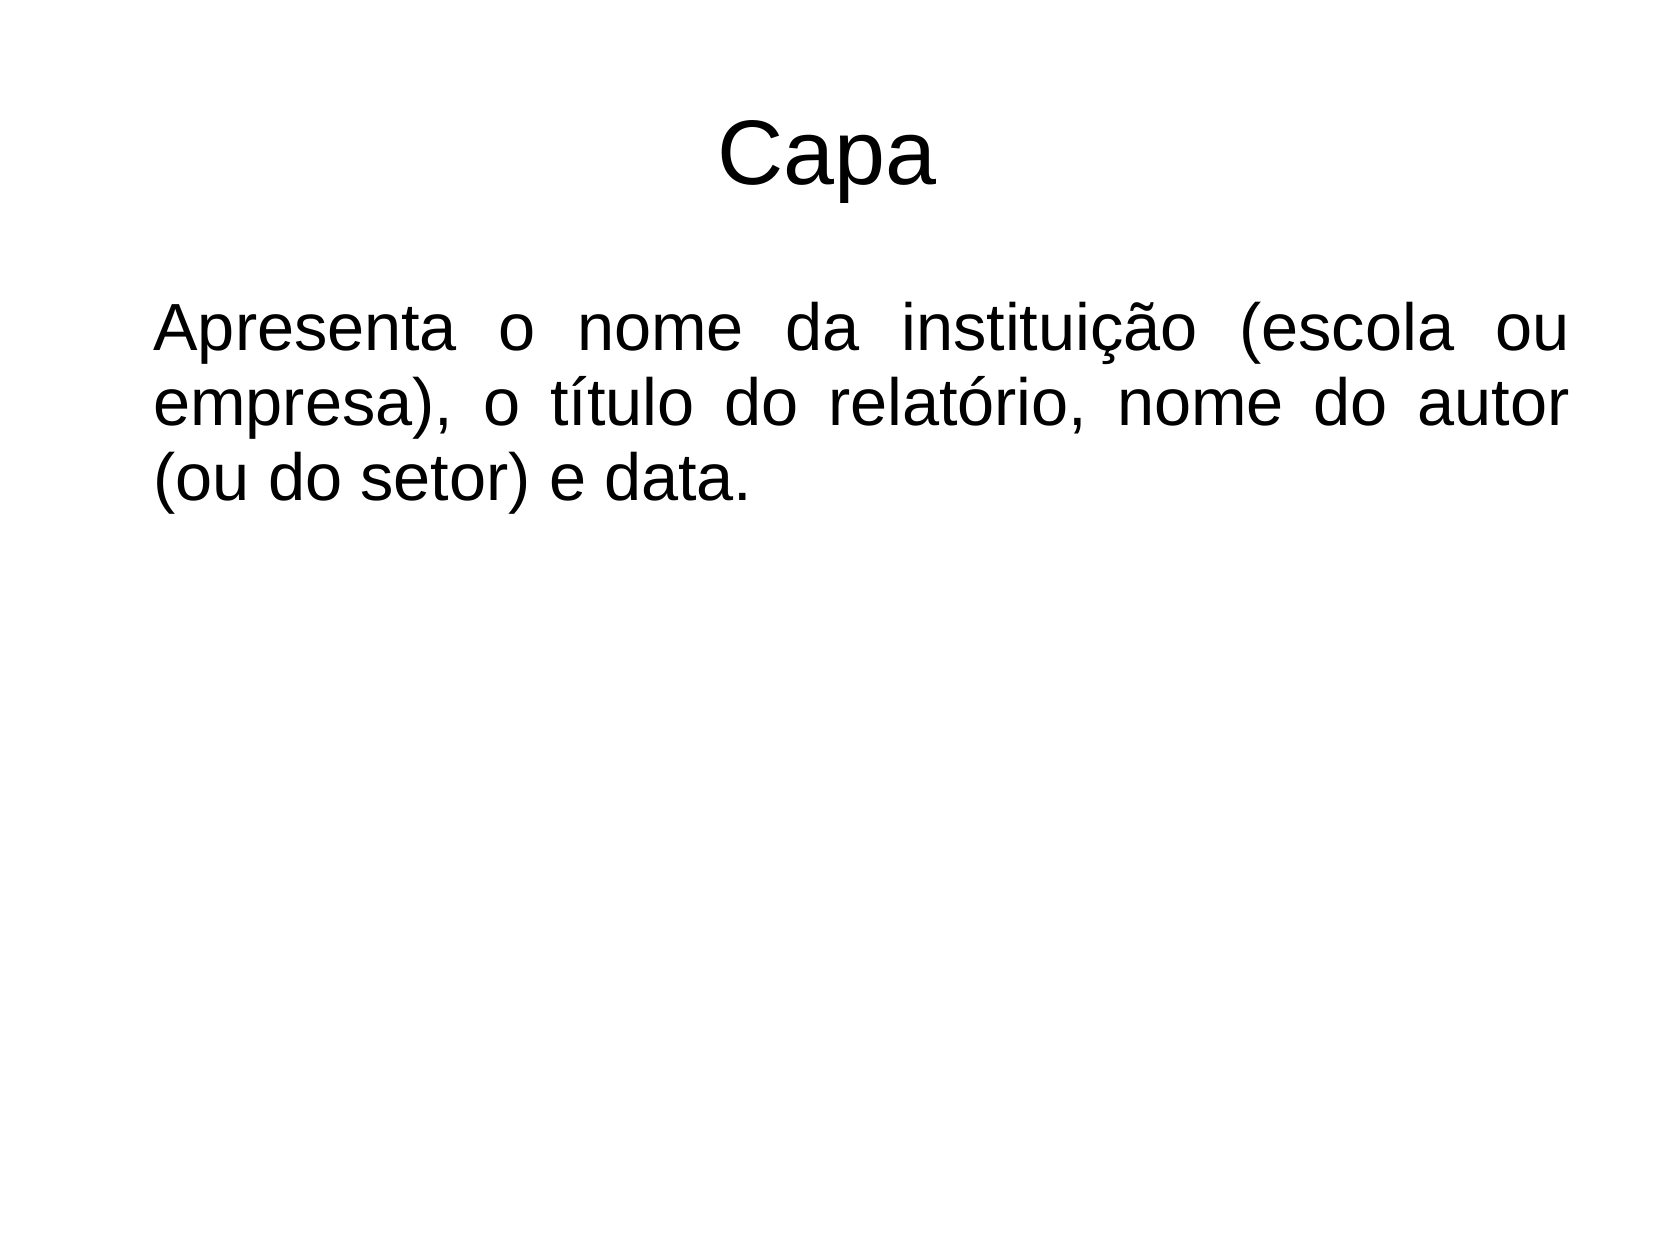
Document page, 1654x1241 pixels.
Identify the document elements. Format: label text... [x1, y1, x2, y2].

title Capa [82, 49, 1571, 257]
list Apresenta o nome da instituição (escola ou empresa), o título do relatório, nome do autor (ou do setor) e data. [82, 290, 1571, 1010]
